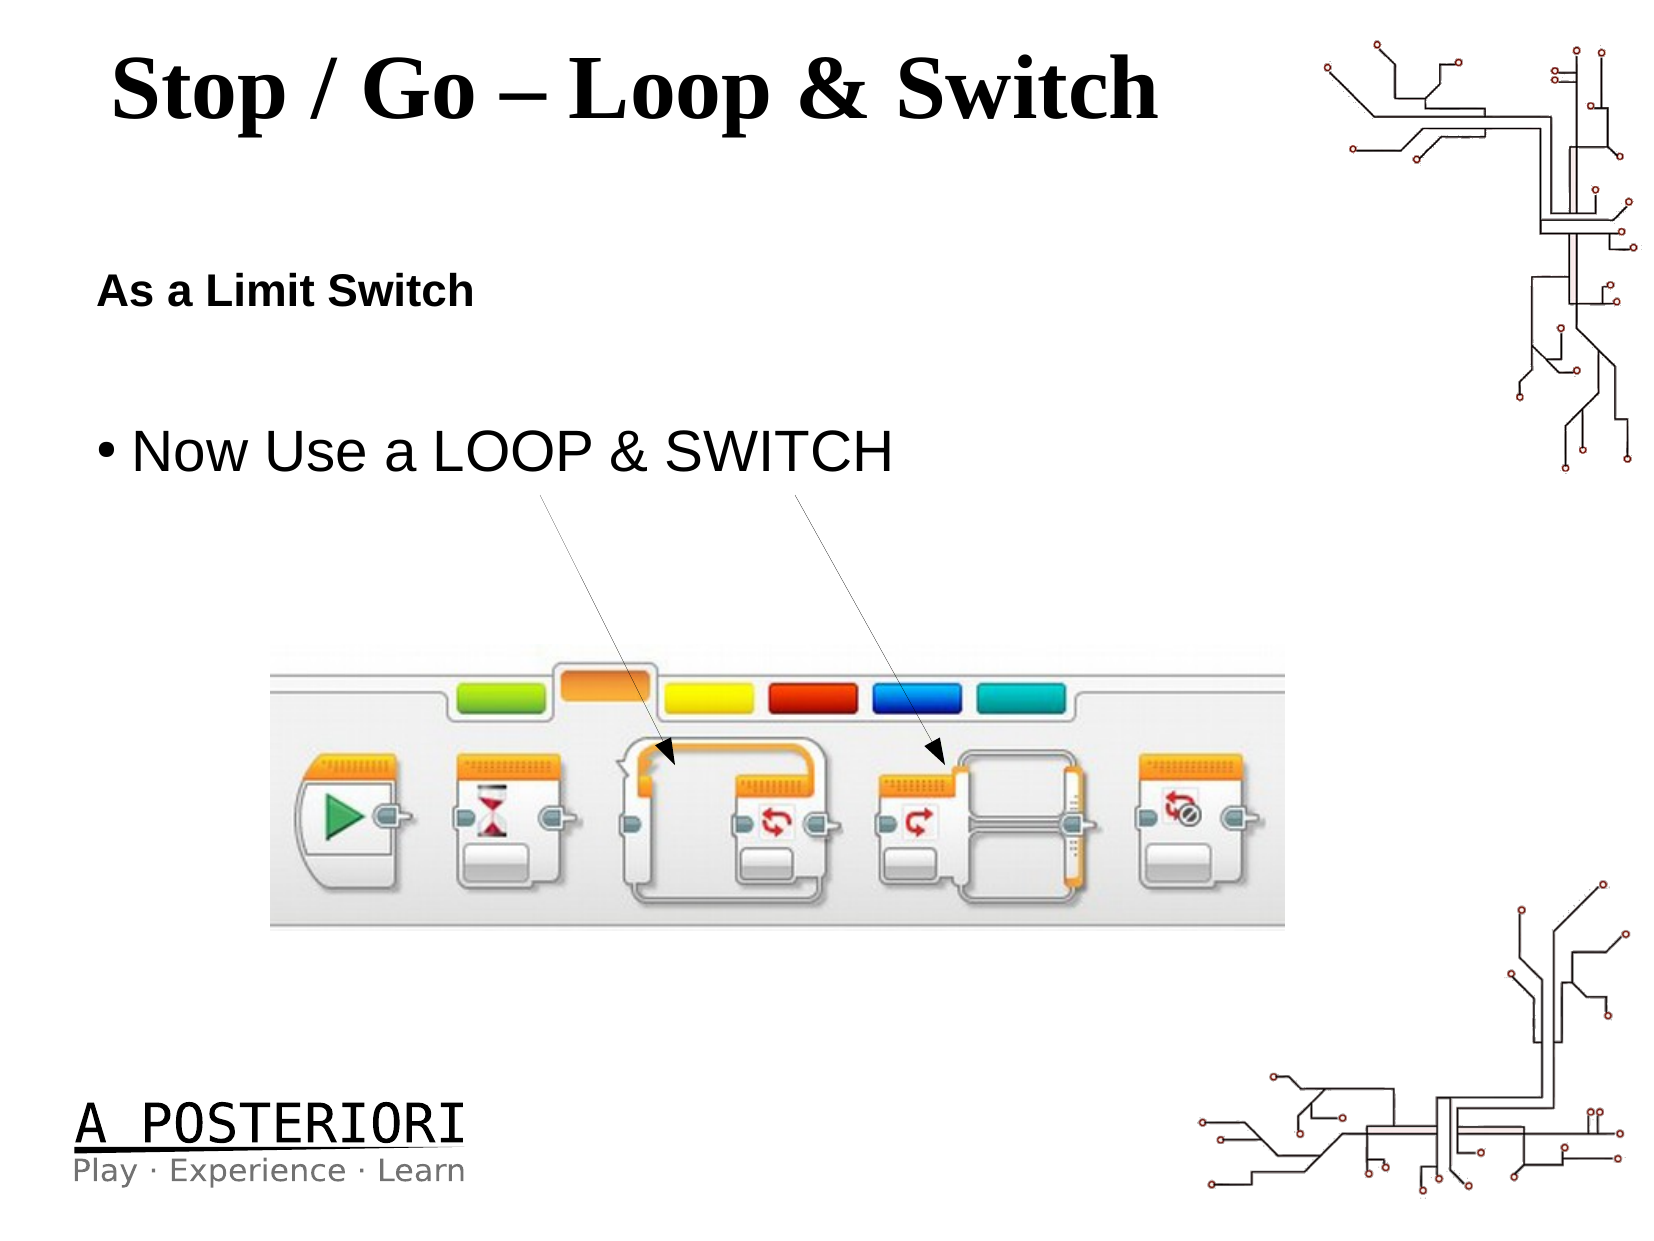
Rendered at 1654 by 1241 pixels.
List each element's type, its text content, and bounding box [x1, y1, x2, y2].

text_box As a Limit Switch Now Use a LOOP & SWITCH [81, 257, 1471, 1094]
picture [270, 644, 1285, 931]
picture [1175, 862, 1636, 1201]
picture [73, 1101, 466, 1189]
title Stop / Go – Loop & Switch [11, 0, 1261, 190]
picture [1305, 35, 1643, 496]
